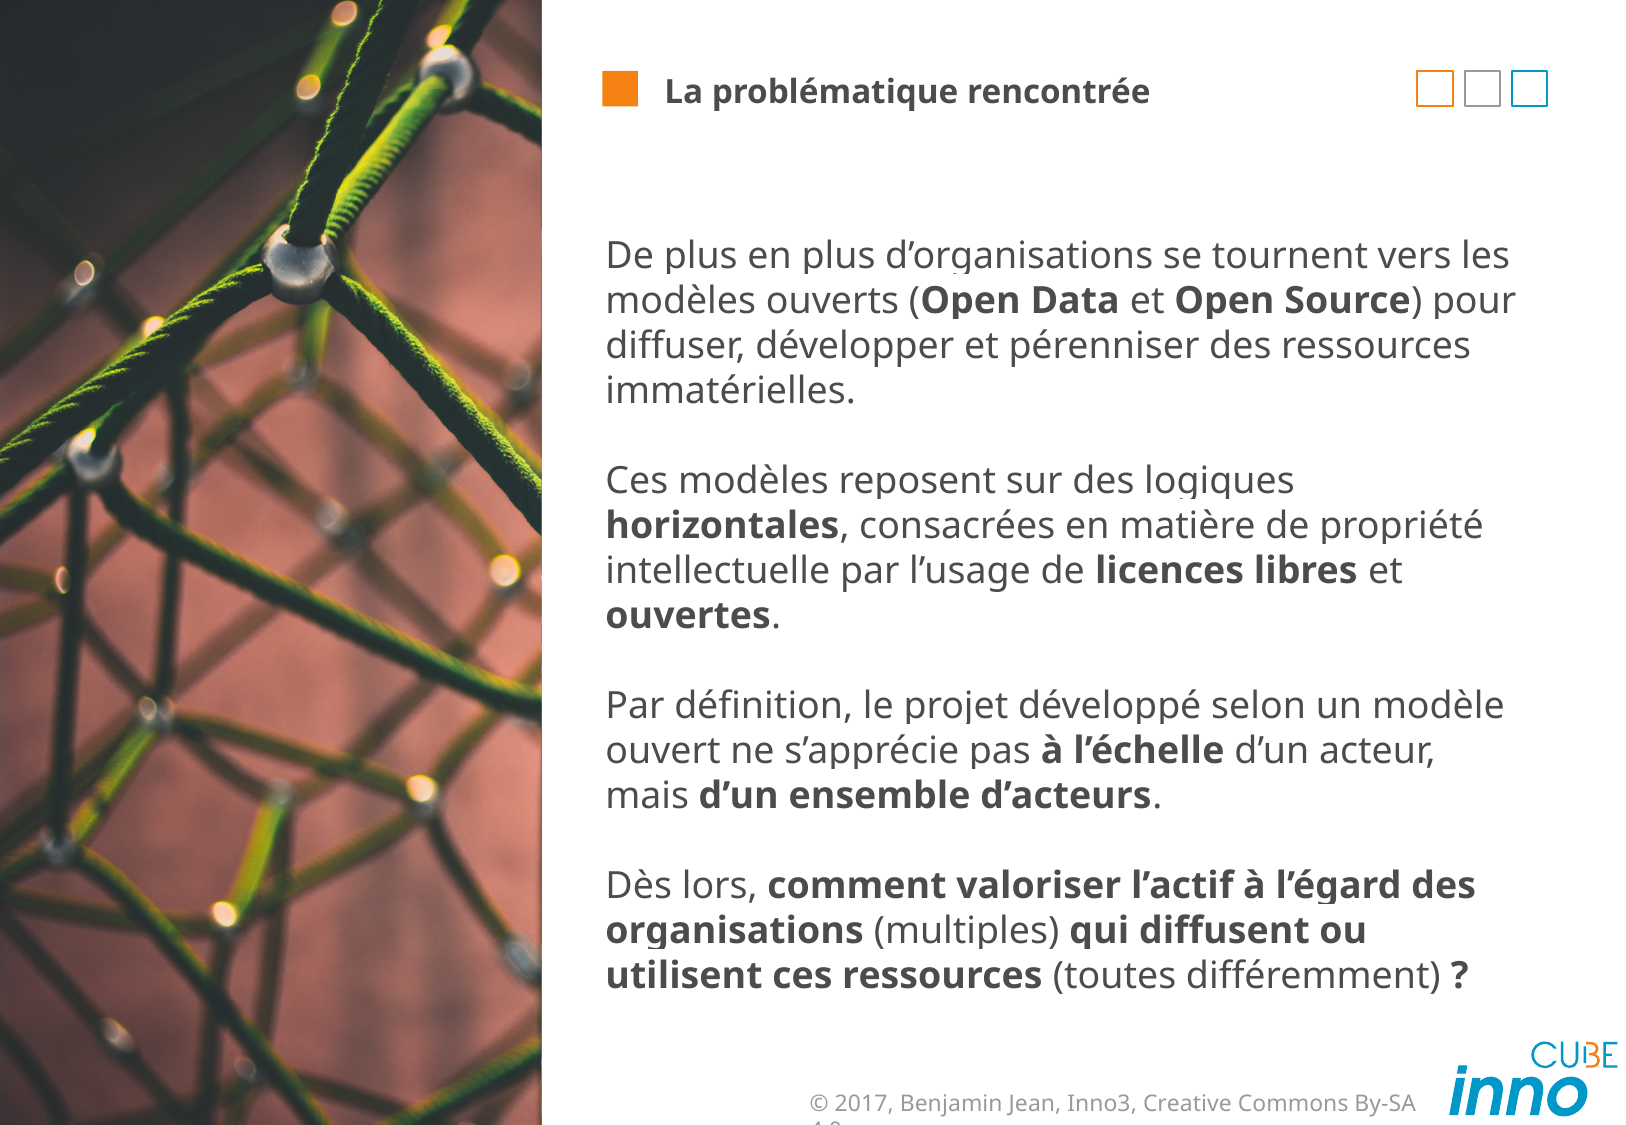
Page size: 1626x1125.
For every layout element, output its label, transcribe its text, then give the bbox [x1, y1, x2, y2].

text_box [602, 70, 638, 107]
picture [0, 0, 542, 1125]
text_box La problématique rencontrée [649, 63, 1595, 119]
text_box De plus en plus d’organisations se tournent vers les modèles ouverts (Open Data et Open Source) pour diffuser, développer et pérenniser des ressources immatérielles. Ces modèles reposent sur des logiques horizontales, consacrées en matière de propriété intellectuelle par l’usage de licences libres et ouvertes. Par définition, le projet développé selon un modèle ouvert ne s’apprécie pas à l’échelle d’un acteur, mais d’un ensemble d’acteurs. Dès lors, comment valoriser l’actif à l’égard des organisations (multiples) qui diffusent ou utilisent ces ressources (toutes différemment) ? [590, 224, 1536, 1049]
